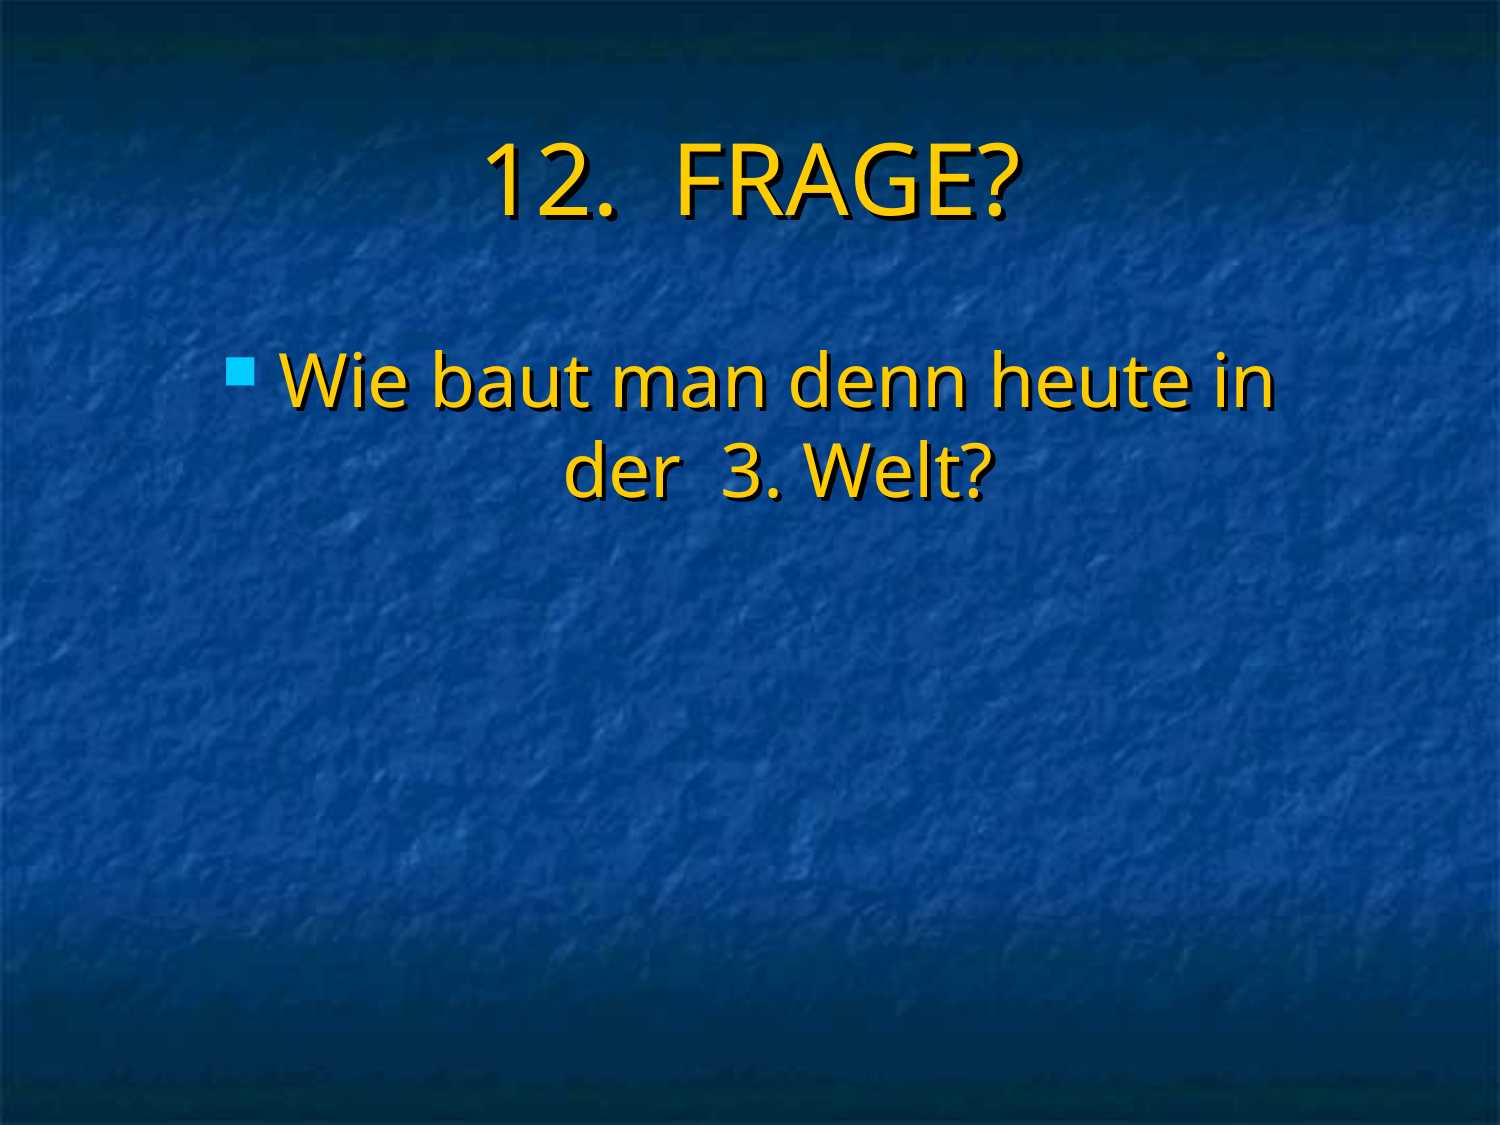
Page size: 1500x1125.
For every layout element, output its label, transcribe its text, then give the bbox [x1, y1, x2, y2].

picture [0, 0, 1500, 1125]
title 12. FRAGE? [75, 62, 1426, 288]
list Wie baut man denn heute in der 3. Welt? [153, 324, 1347, 1000]
